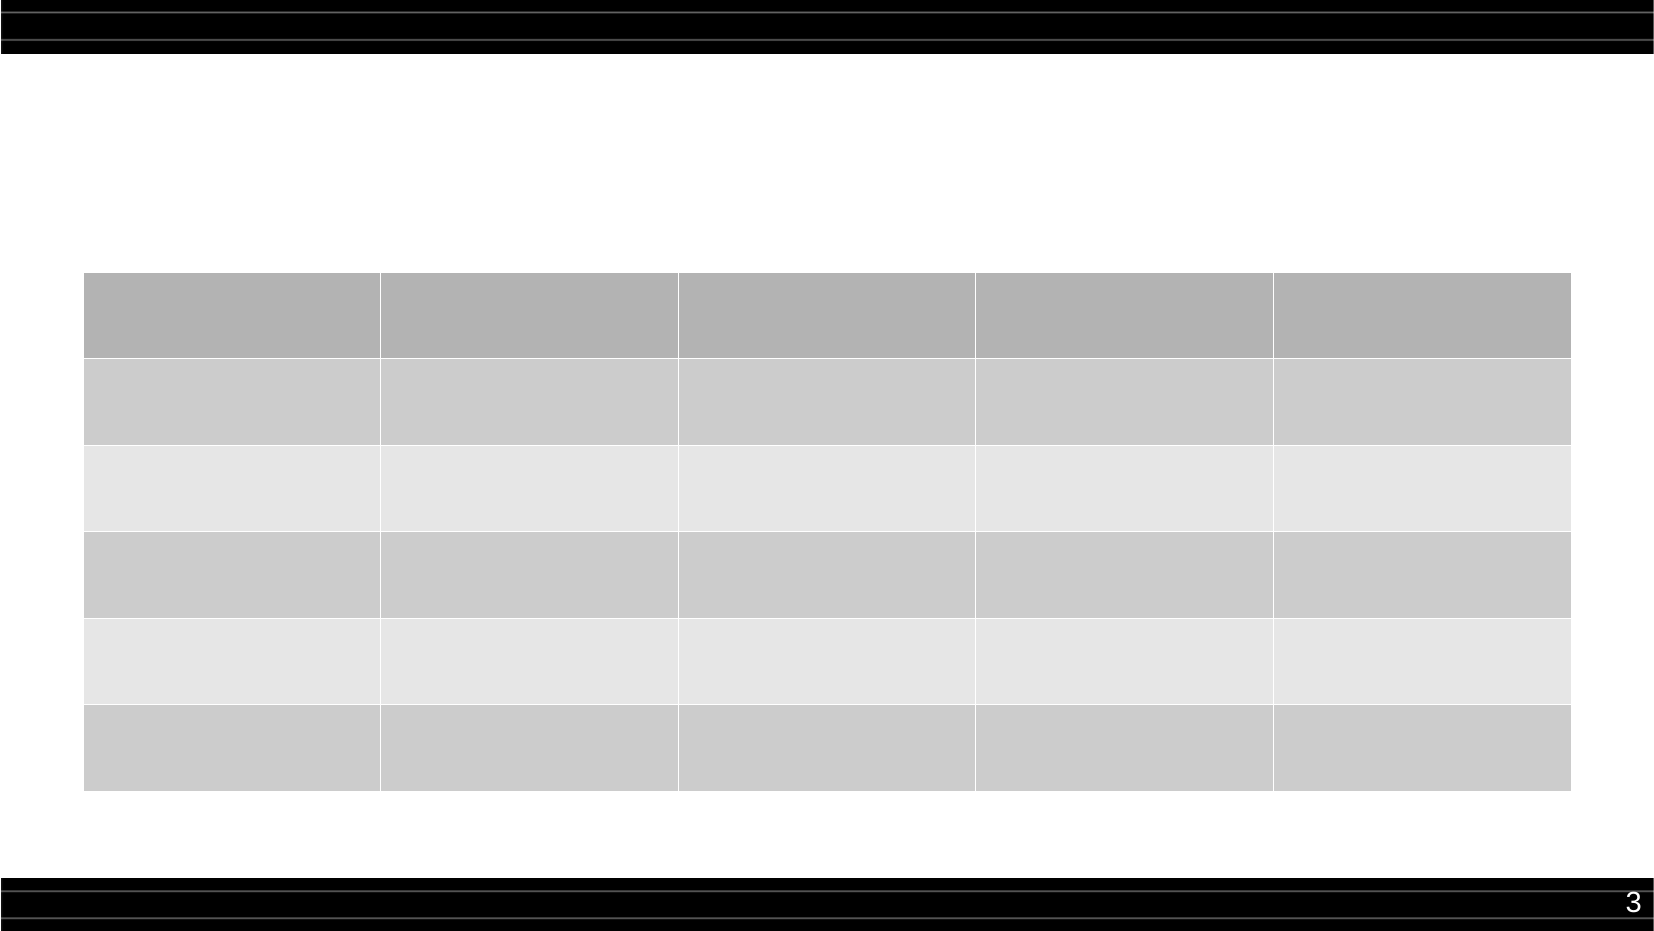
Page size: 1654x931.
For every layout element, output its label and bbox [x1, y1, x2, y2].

table_header [679, 273, 975, 358]
table_cell [679, 619, 975, 704]
table_cell [679, 446, 975, 531]
table_cell [679, 359, 975, 445]
table_cell [1274, 619, 1571, 704]
table_cell [679, 532, 975, 618]
table_cell [84, 705, 380, 791]
table_cell [84, 359, 380, 445]
table_cell [976, 532, 1273, 618]
table_cell [381, 532, 678, 618]
table_cell [976, 446, 1273, 531]
table_cell [84, 446, 380, 531]
table_header [1274, 273, 1571, 358]
table_cell [381, 359, 678, 445]
table_cell [84, 532, 380, 618]
table_header [381, 273, 678, 358]
table_cell [1274, 532, 1571, 618]
table_cell [1274, 359, 1571, 445]
table_cell [679, 705, 975, 791]
table_cell [84, 619, 380, 704]
table_cell [1274, 705, 1571, 791]
table_header [976, 273, 1273, 358]
table_cell [381, 705, 678, 791]
table_cell [1274, 446, 1571, 531]
table_cell [381, 446, 678, 531]
table_cell [976, 359, 1273, 445]
picture [1, 878, 1654, 931]
table_cell [381, 619, 678, 704]
table_cell [976, 619, 1273, 704]
picture [1, 0, 1654, 54]
table_header [84, 273, 380, 358]
table_cell [976, 705, 1273, 791]
